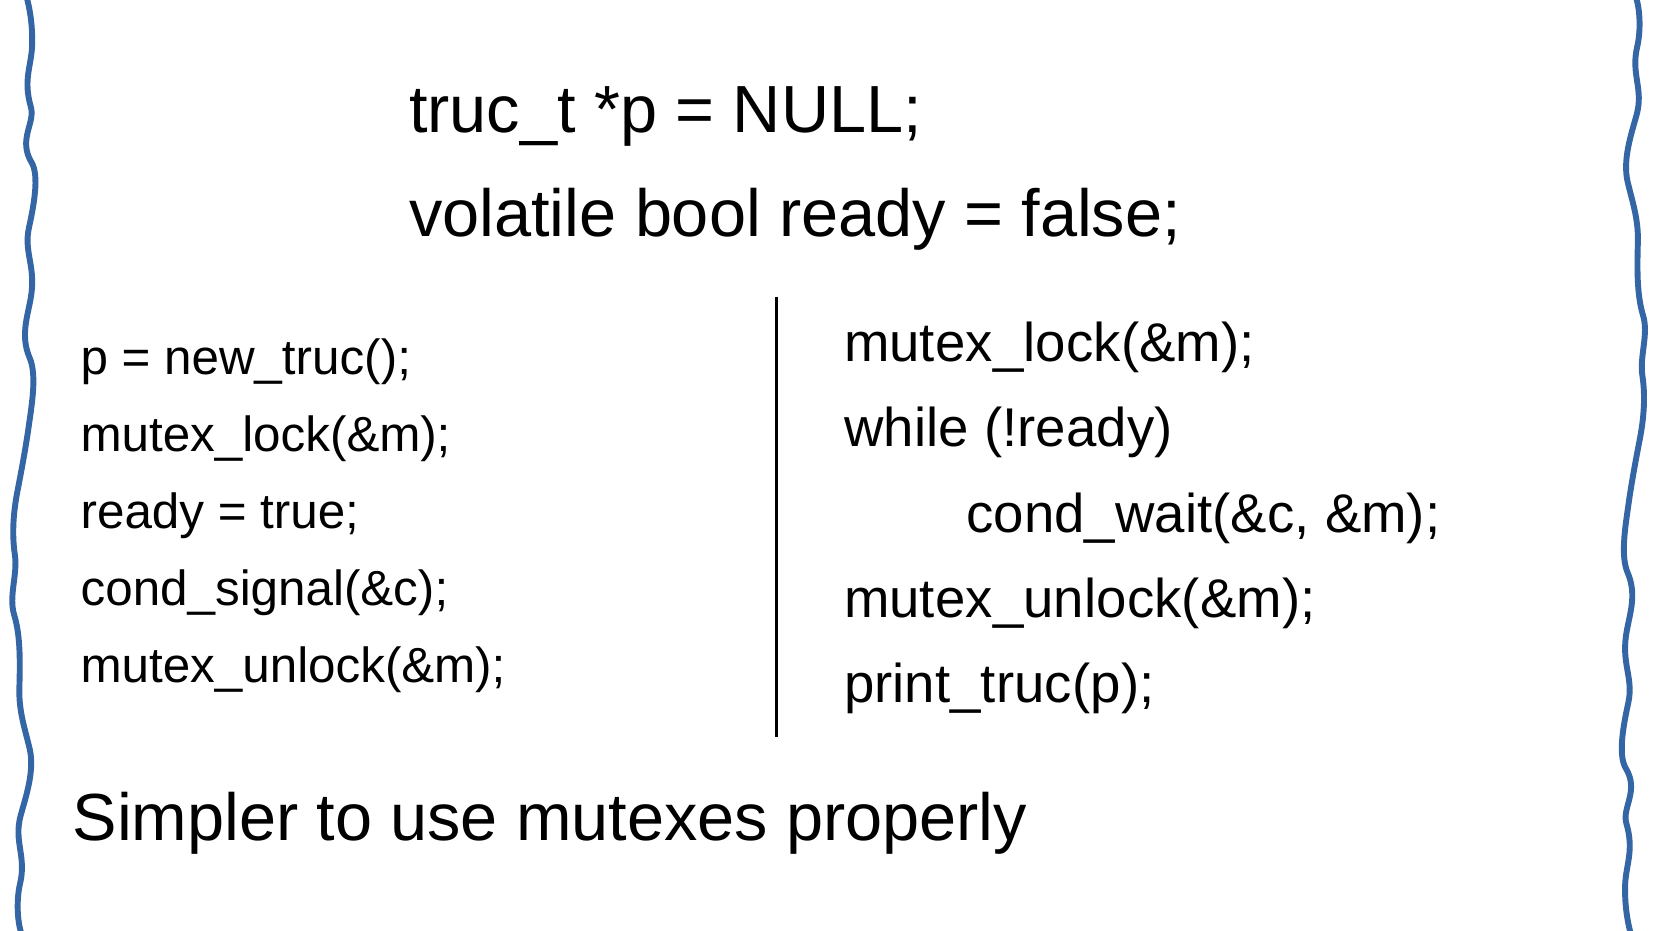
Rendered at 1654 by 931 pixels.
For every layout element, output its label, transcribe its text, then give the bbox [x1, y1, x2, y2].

list p = new_truc(); mutex_lock(&m); ready = true; cond_signal(&c); mutex_unlock(&m); [80, 176, 807, 772]
list truc_t *p = NULL; volatile bool ready = false; [409, 71, 1346, 319]
list mutex_lock(&m); while (!ready) cond_wait(&c, &m); mutex_unlock(&m); print_truc(p); [844, 312, 1577, 719]
list Simpler to use mutexes properly [72, 780, 1579, 882]
